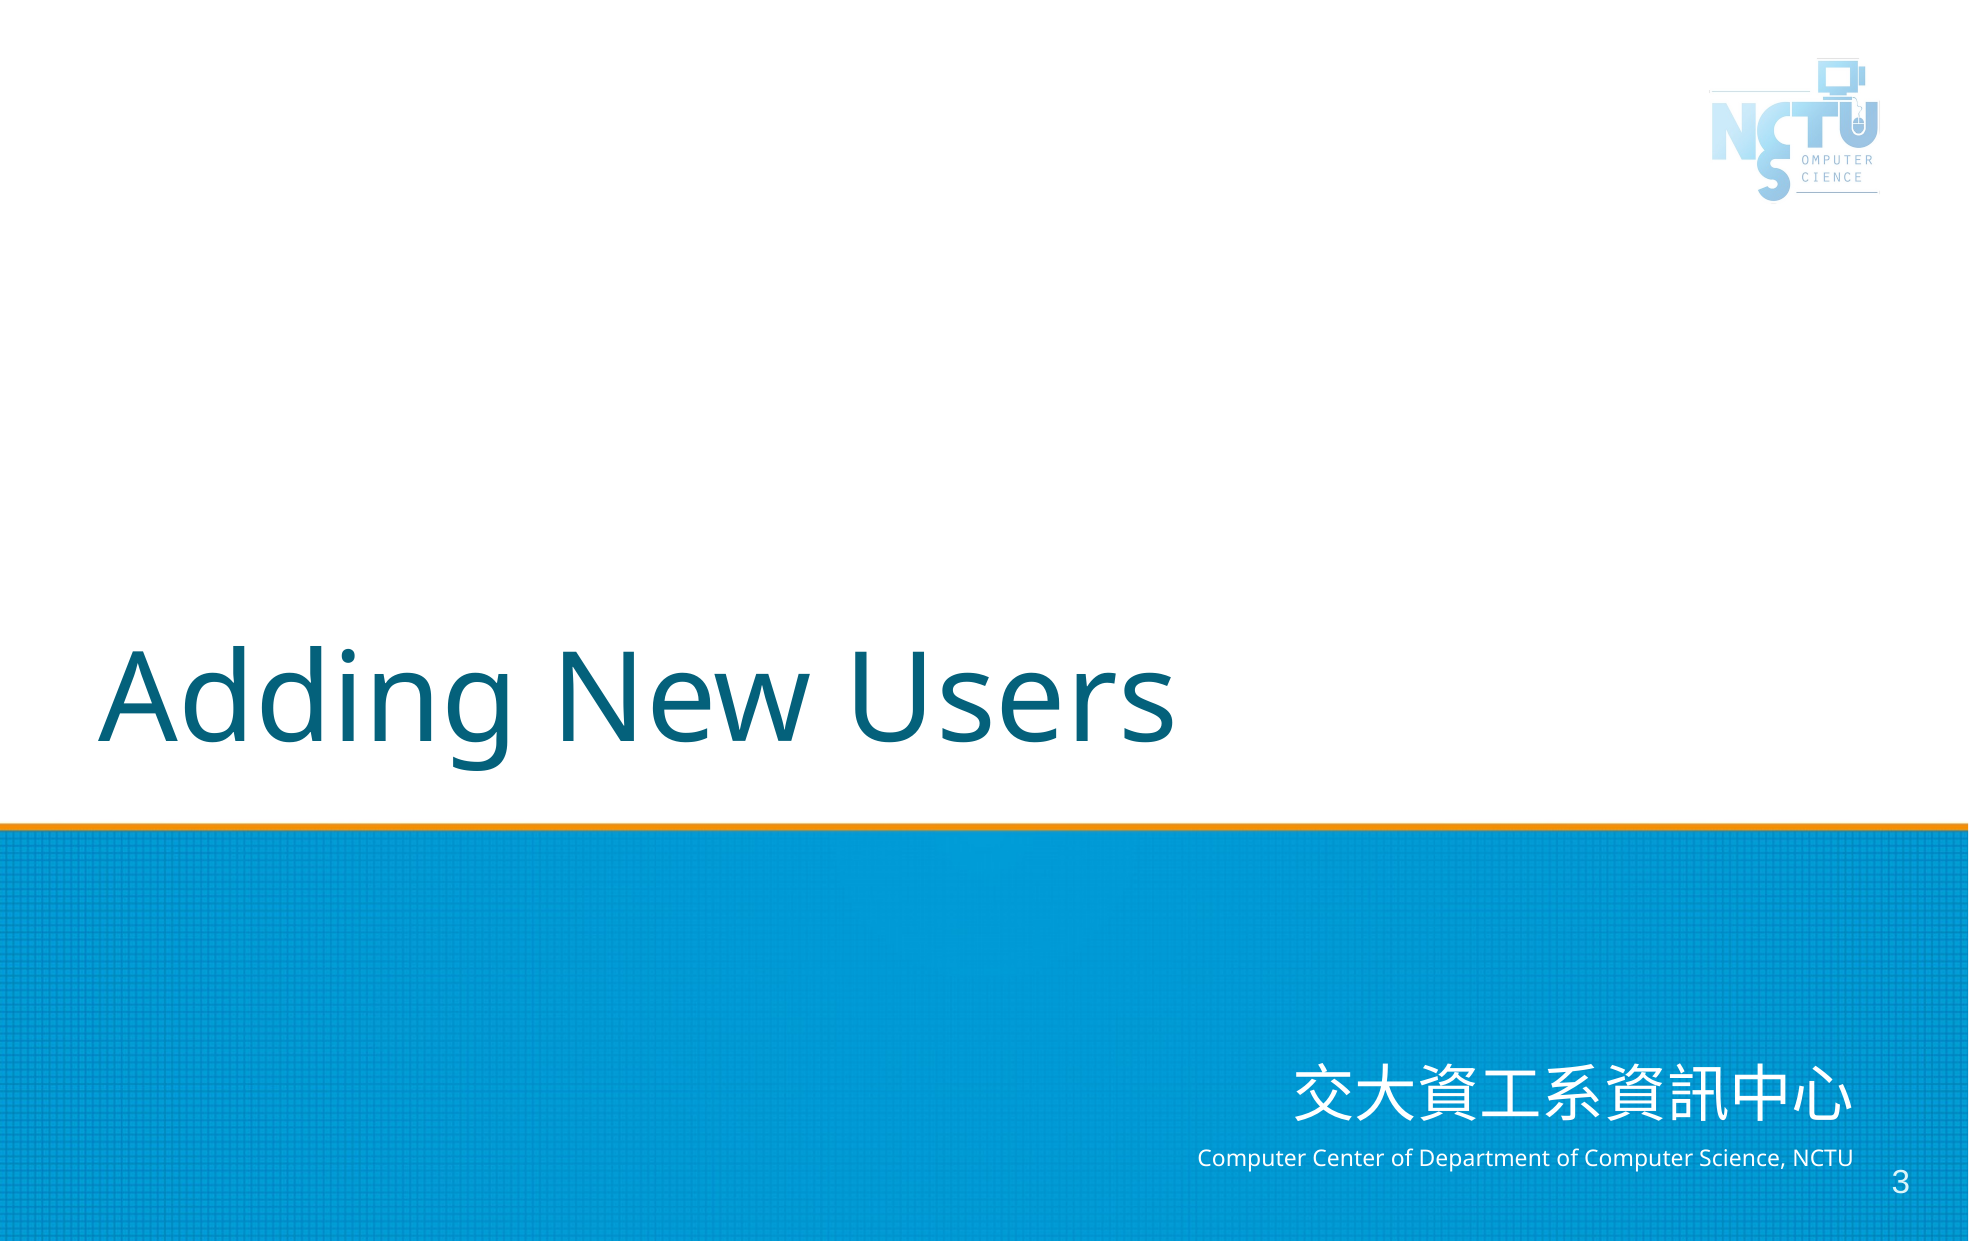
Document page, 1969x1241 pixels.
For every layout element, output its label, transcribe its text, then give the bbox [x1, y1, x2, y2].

slide_number <number> [1841, 1145, 1960, 1241]
title Adding New Users [98, 559, 1870, 767]
picture [0, 0, 1969, 832]
